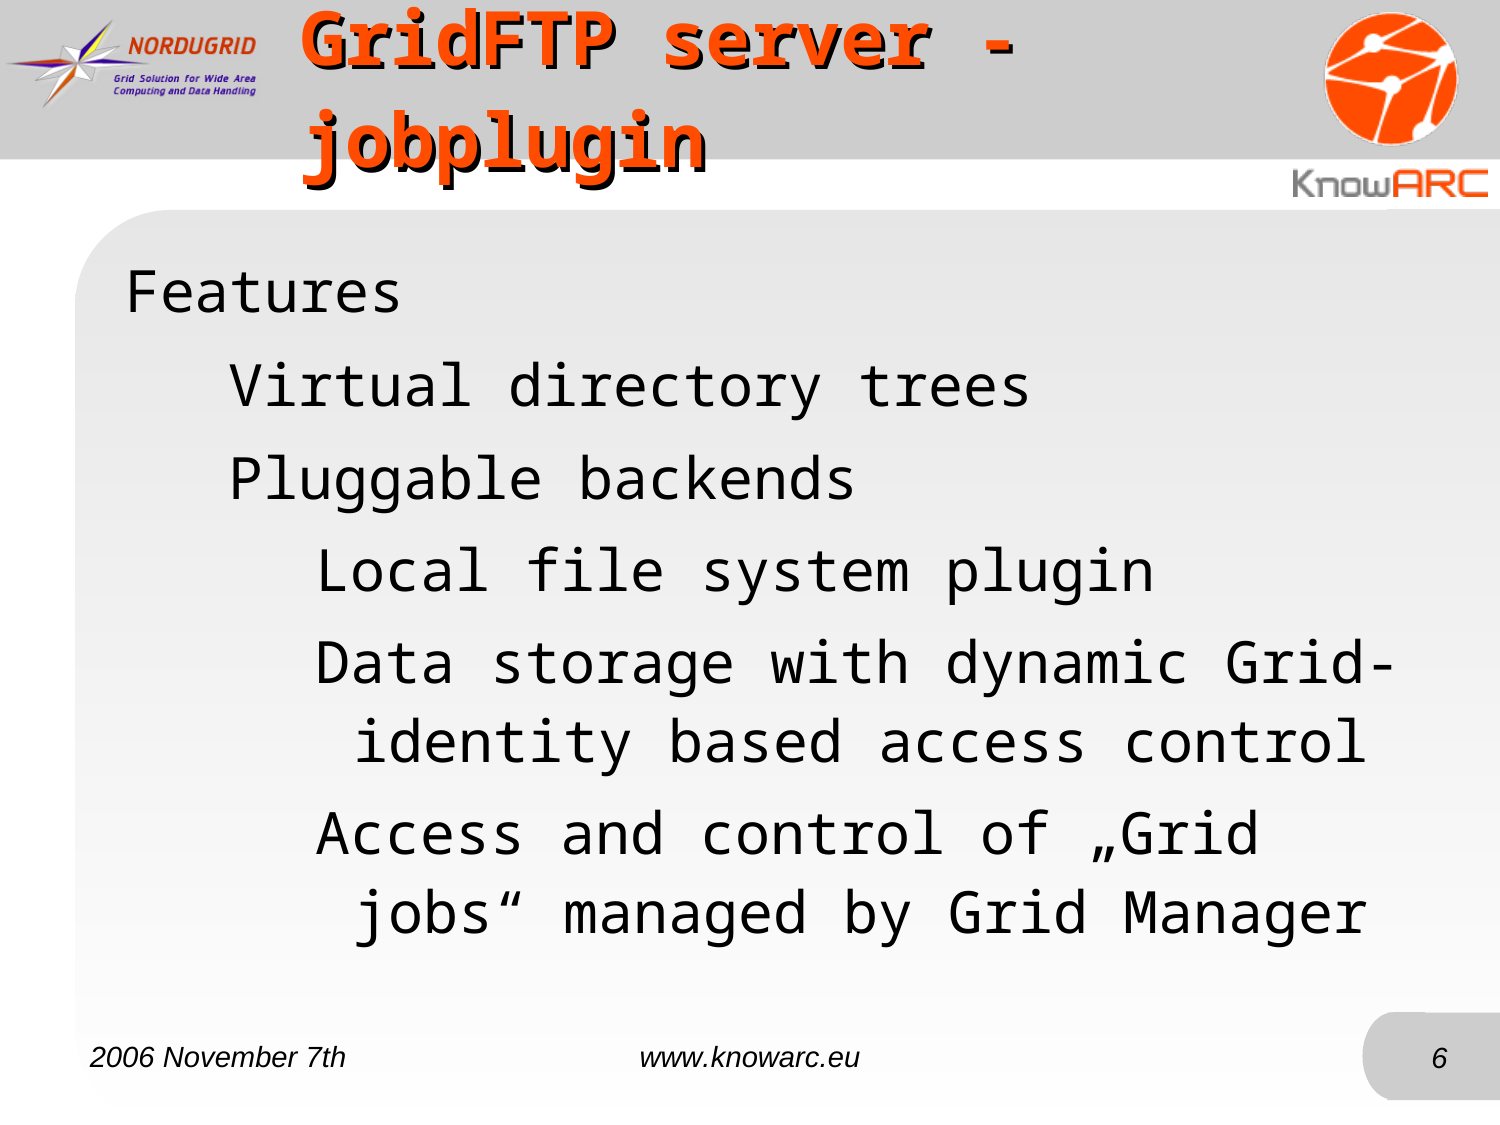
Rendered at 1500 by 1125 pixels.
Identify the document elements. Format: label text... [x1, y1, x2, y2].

picture [1293, 12, 1488, 197]
list Features Virtual directory trees Pluggable backends Local file system plugin Data storage with dynamic Grid-identity based access control Access and control of „Grid jobs“ managed by Grid Manager [124, 249, 1425, 911]
title GridFTP server - jobplugin [300, 2, 1238, 174]
picture [2, 14, 263, 113]
